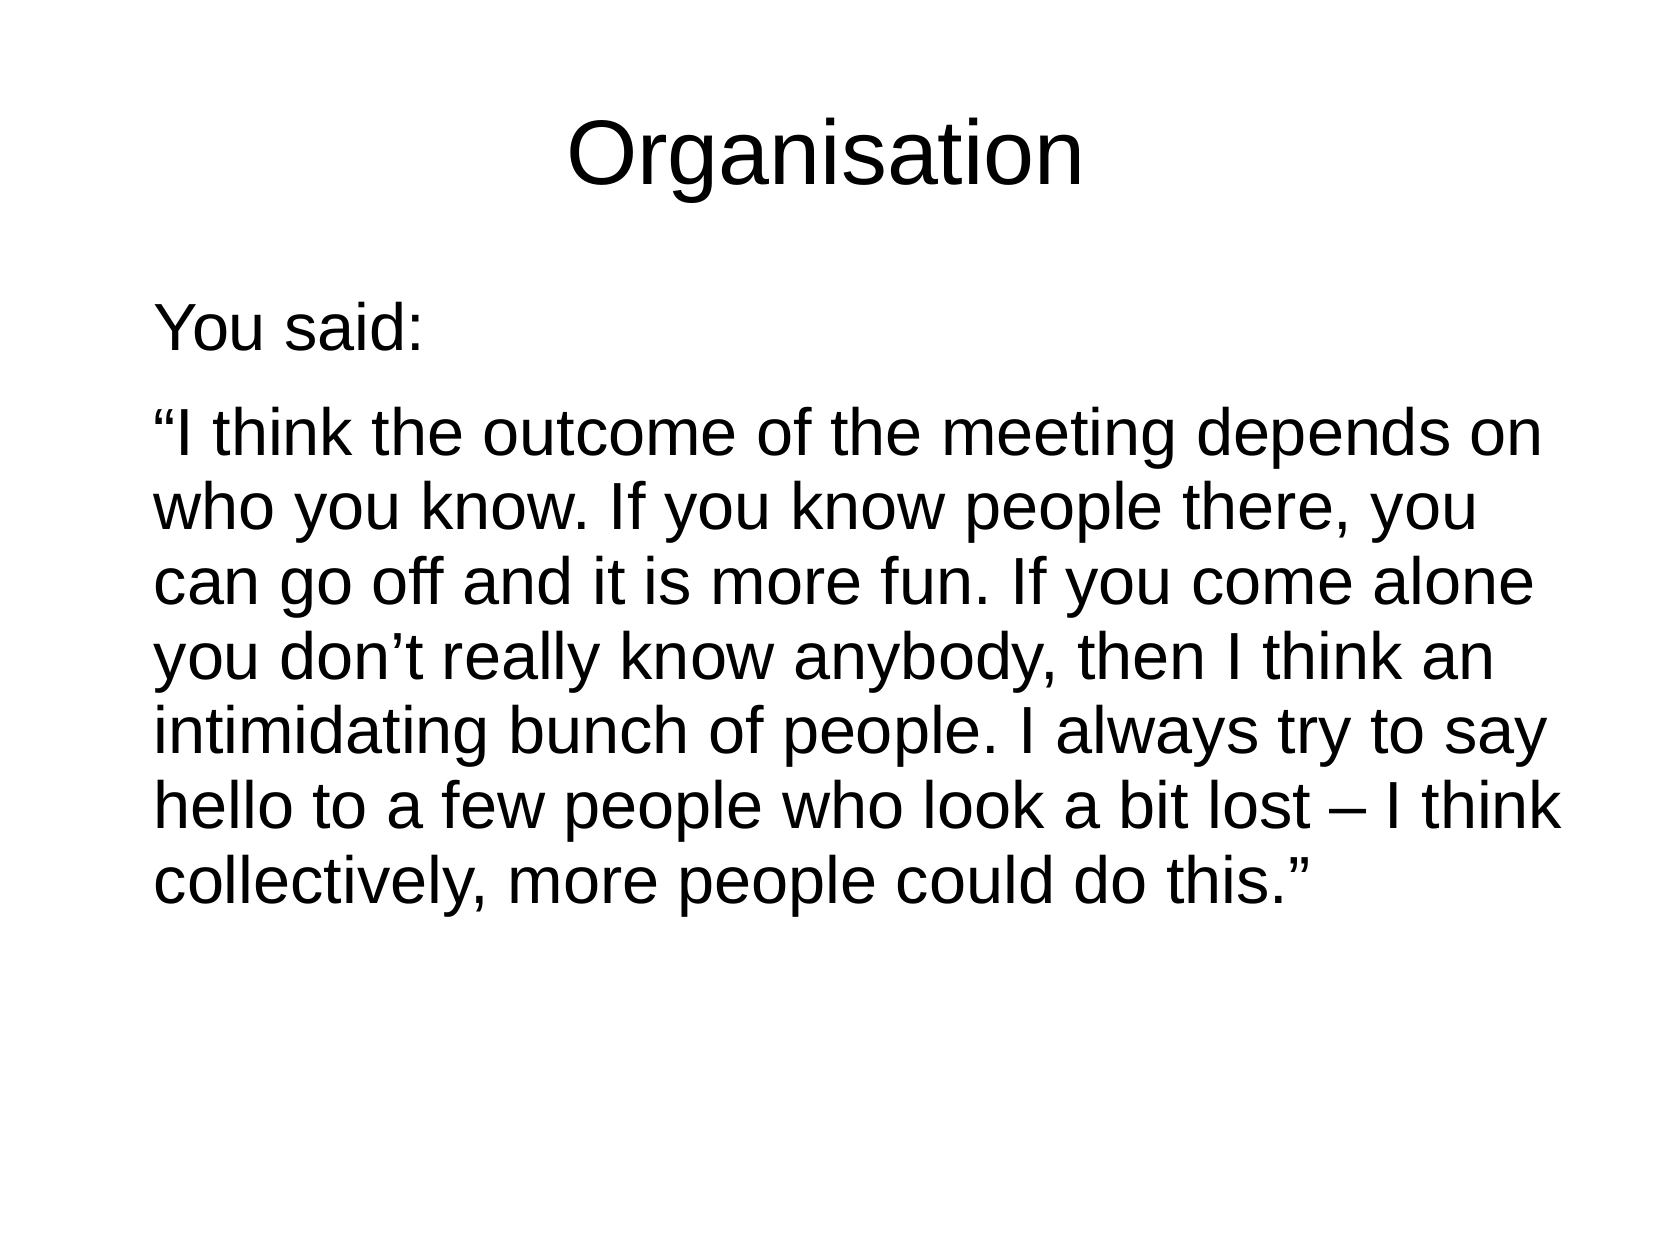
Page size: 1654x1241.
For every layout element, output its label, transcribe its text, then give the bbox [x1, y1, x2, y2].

title Organisation [82, 49, 1571, 257]
list You said: “I think the outcome of the meeting depends on who you know. If you know people there, you can go off and it is more fun. If you come alone you don’t really know anybody, then I think an intimidating bunch of people. I always try to say hello to a few people who look a bit lost – I think collectively, more people could do this.” [82, 290, 1571, 1010]
